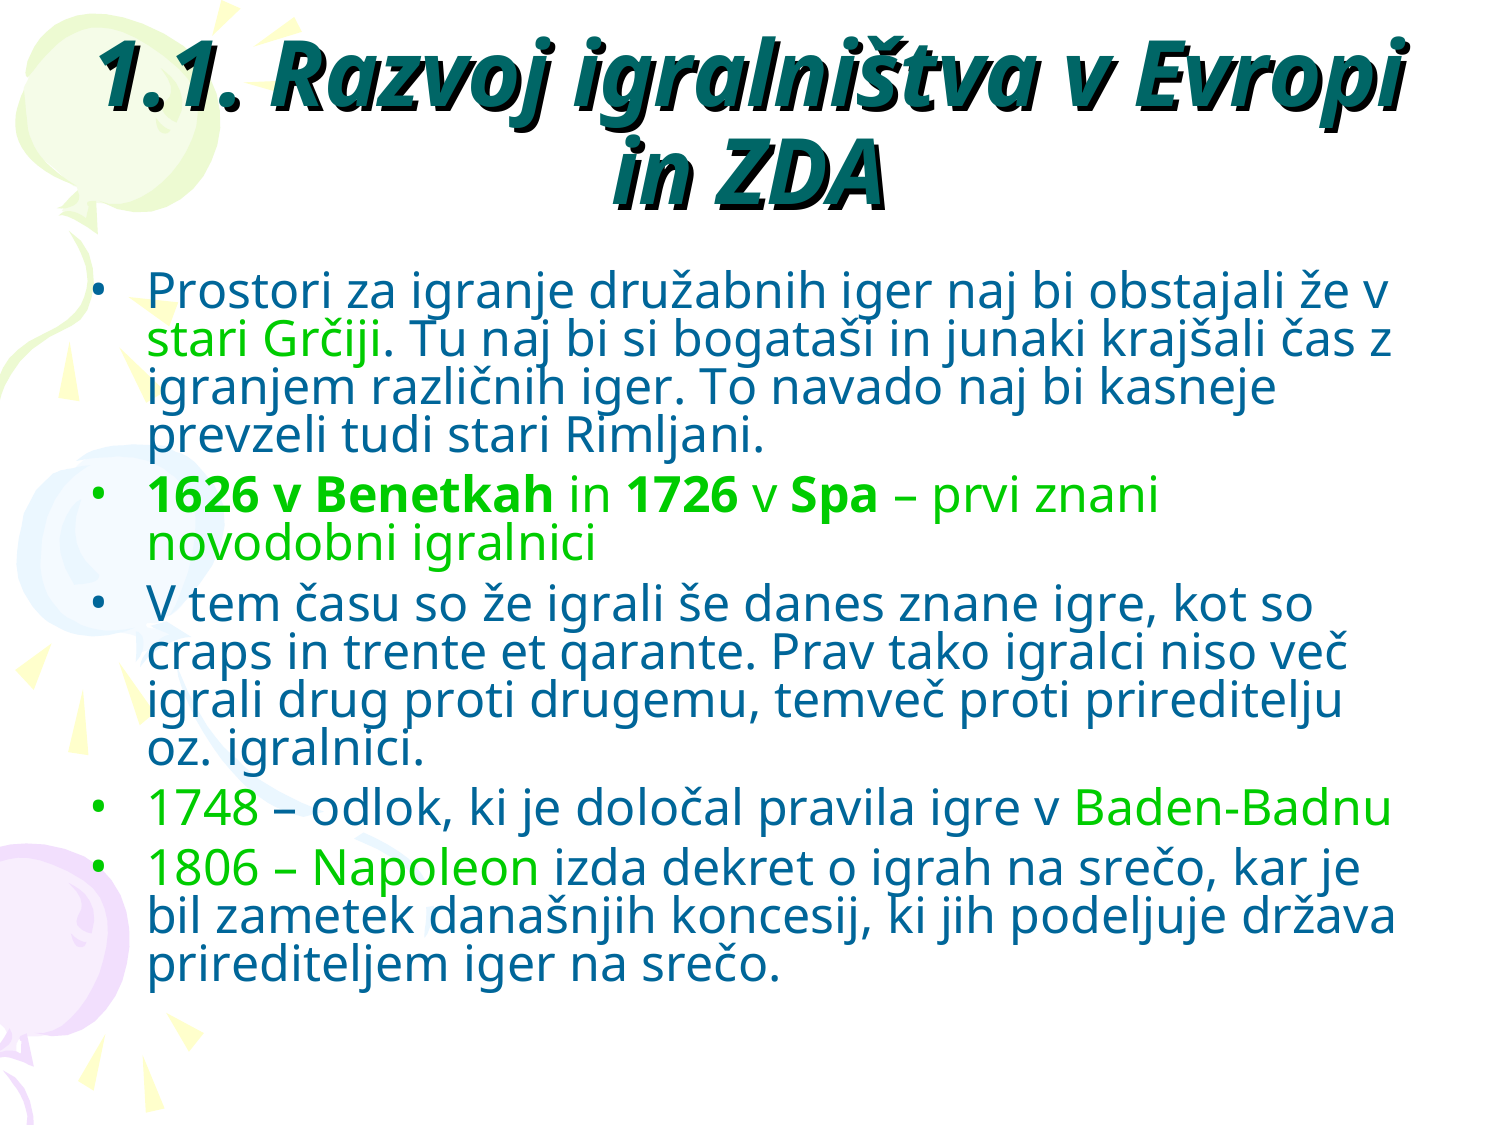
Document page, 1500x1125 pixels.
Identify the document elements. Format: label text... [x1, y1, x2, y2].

title 1.1. Razvoj igralništva v Evropi in ZDA [72, 16, 1426, 233]
list Prostori za igranje družabnih iger naj bi obstajali že v stari Grčiji. Tu naj bi si bogataši in junaki krajšali čas z igranjem različnih iger. To navado naj bi kasneje prevzeli tudi stari Rimljani. 1626 v Benetkah in 1726 v Spa – prvi znani novodobni igralnici V tem času so že igrali še danes znane igre, kot so craps in trente et qarante. Prav tako igralci niso več igrali drug proti drugemu, temveč proti prireditelju oz. igralnici. 1748 – odlok, ki je določal pravila igre v Baden-Badnu 1806 – Napoleon izda dekret o igrah na srečo, kar je bil zametek današnjih koncesij, ki jih podeljuje država prirediteljem iger na srečo. [75, 262, 1426, 994]
